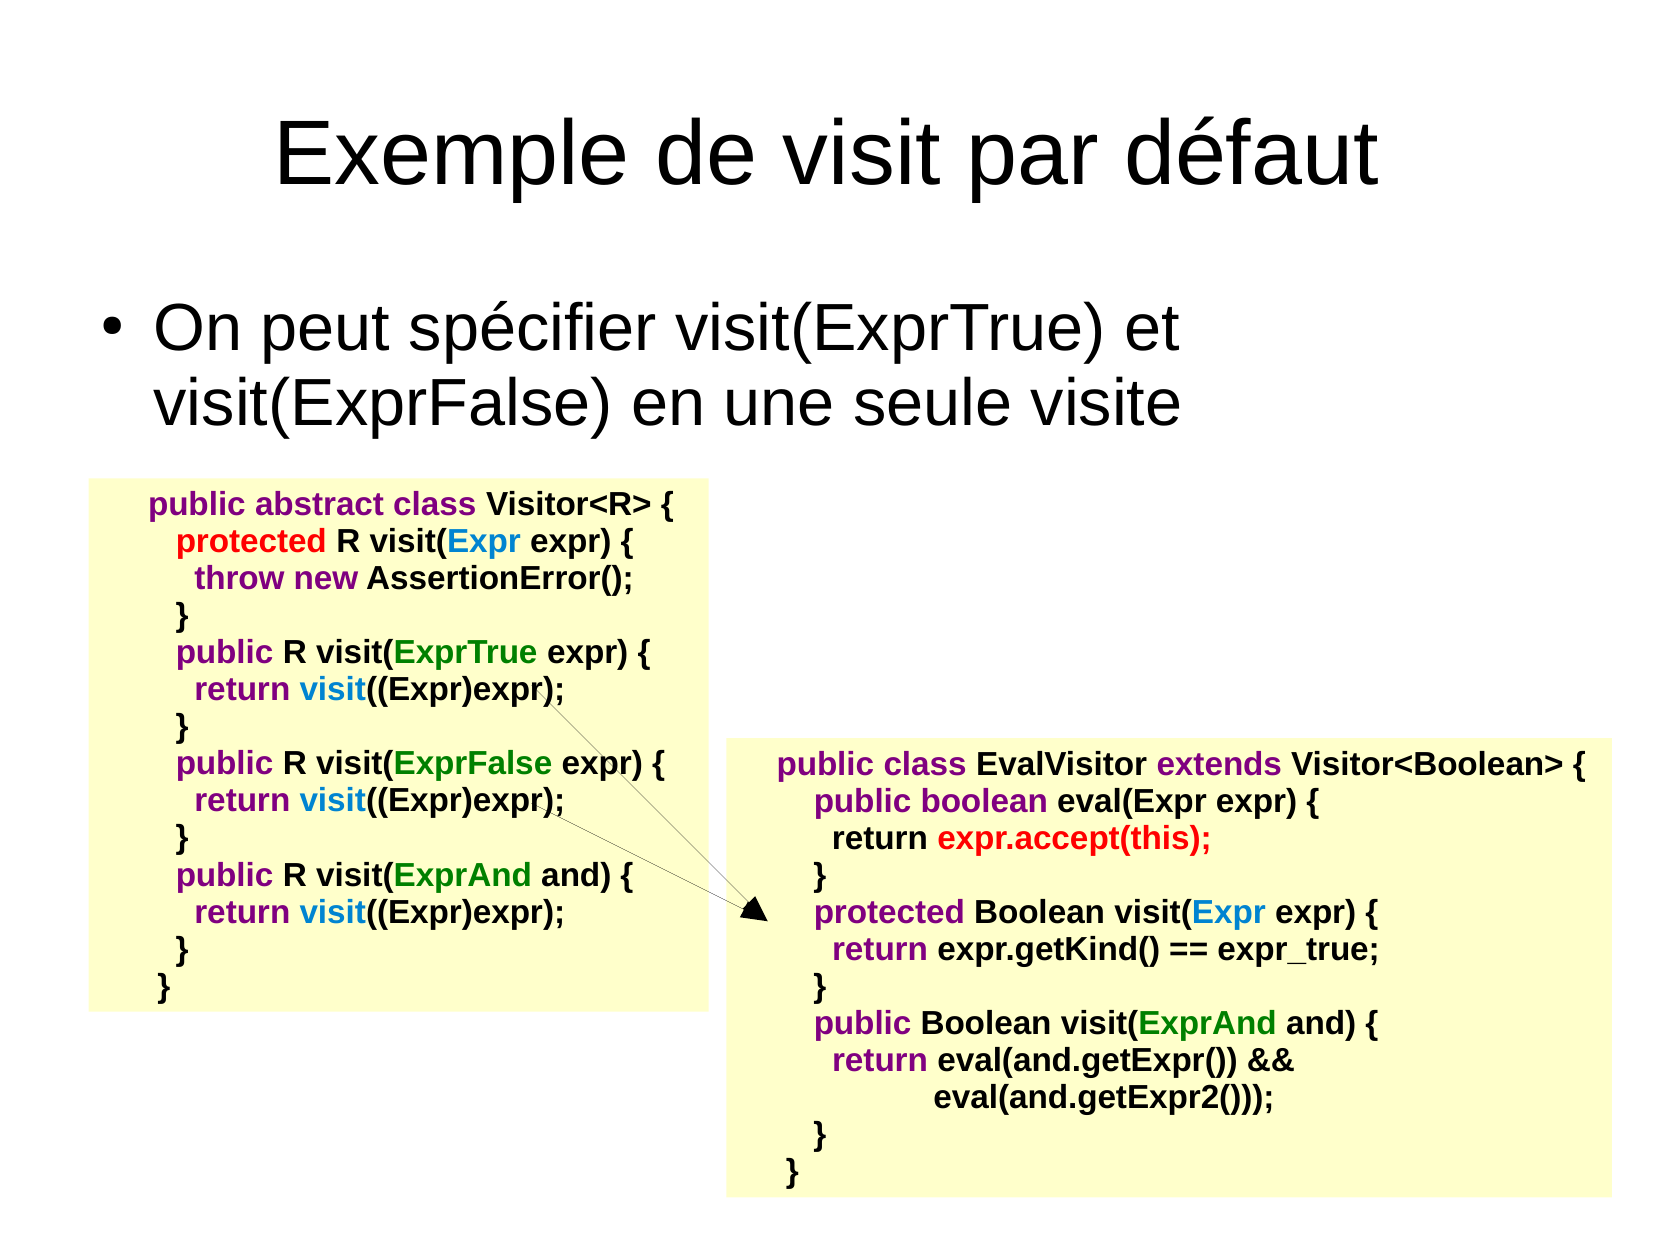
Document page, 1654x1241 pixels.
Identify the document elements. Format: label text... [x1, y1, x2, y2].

title Exemple de visit par défaut [82, 49, 1571, 257]
text_box public class EvalVisitor extends Visitor<Boolean> { public boolean eval(Expr expr) { return expr.accept(this); } protected Boolean visit(Expr expr) { return expr.getKind() == expr_true; } public Boolean visit(ExprAnd and) { return eval(and.getExpr()) && eval(and.getExpr2())); } } [726, 738, 1612, 1198]
text_box public abstract class Visitor<R> { protected R visit(Expr expr) { throw new AssertionError(); } public R visit(ExprTrue expr) { return visit((Expr)expr); } public R visit(ExprFalse expr) { return visit((Expr)expr); } public R visit(ExprAnd and) { return visit((Expr)expr); } } [88, 478, 709, 1012]
list On peut spécifier visit(ExprTrue) et visit(ExprFalse) en une seule visite [82, 290, 1571, 440]
